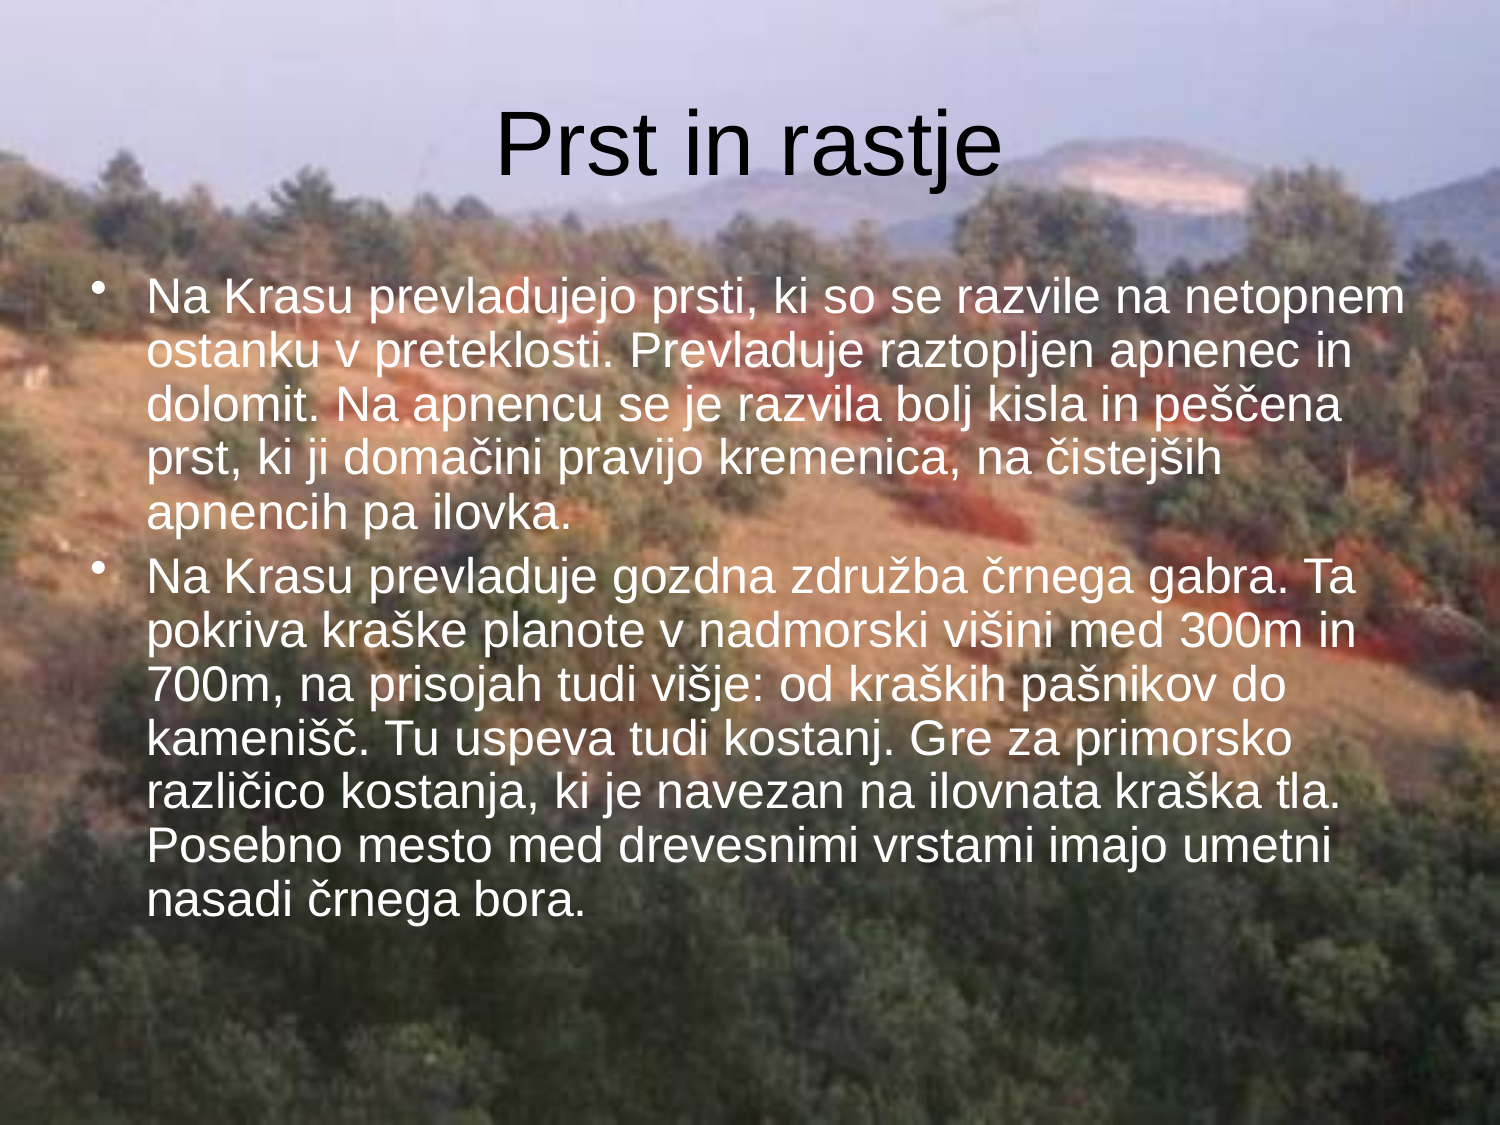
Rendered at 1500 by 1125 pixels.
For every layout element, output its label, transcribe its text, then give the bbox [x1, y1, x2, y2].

picture [0, 0, 1500, 1125]
list Na Krasu prevladujejo prsti, ki so se razvile na netopnem ostanku v preteklosti. Prevladuje raztopljen apnenec in dolomit. Na apnencu se je razvila bolj kisla in peščena prst, ki ji domačini pravijo kremenica, na čistejših apnencih pa ilovka. Na Krasu prevladuje gozdna združba črnega gabra. Ta pokriva kraške planote v nadmorski višini med 300m in 700m, na prisojah tudi višje: od kraških pašnikov do kamenišč. Tu uspeva tudi kostanj. Gre za primorsko različico kostanja, ki je navezan na ilovnata kraška tla. Posebno mesto med drevesnimi vrstami imajo umetni nasadi črnega bora. [75, 262, 1424, 1005]
title Prst in rastje [75, 45, 1425, 233]
